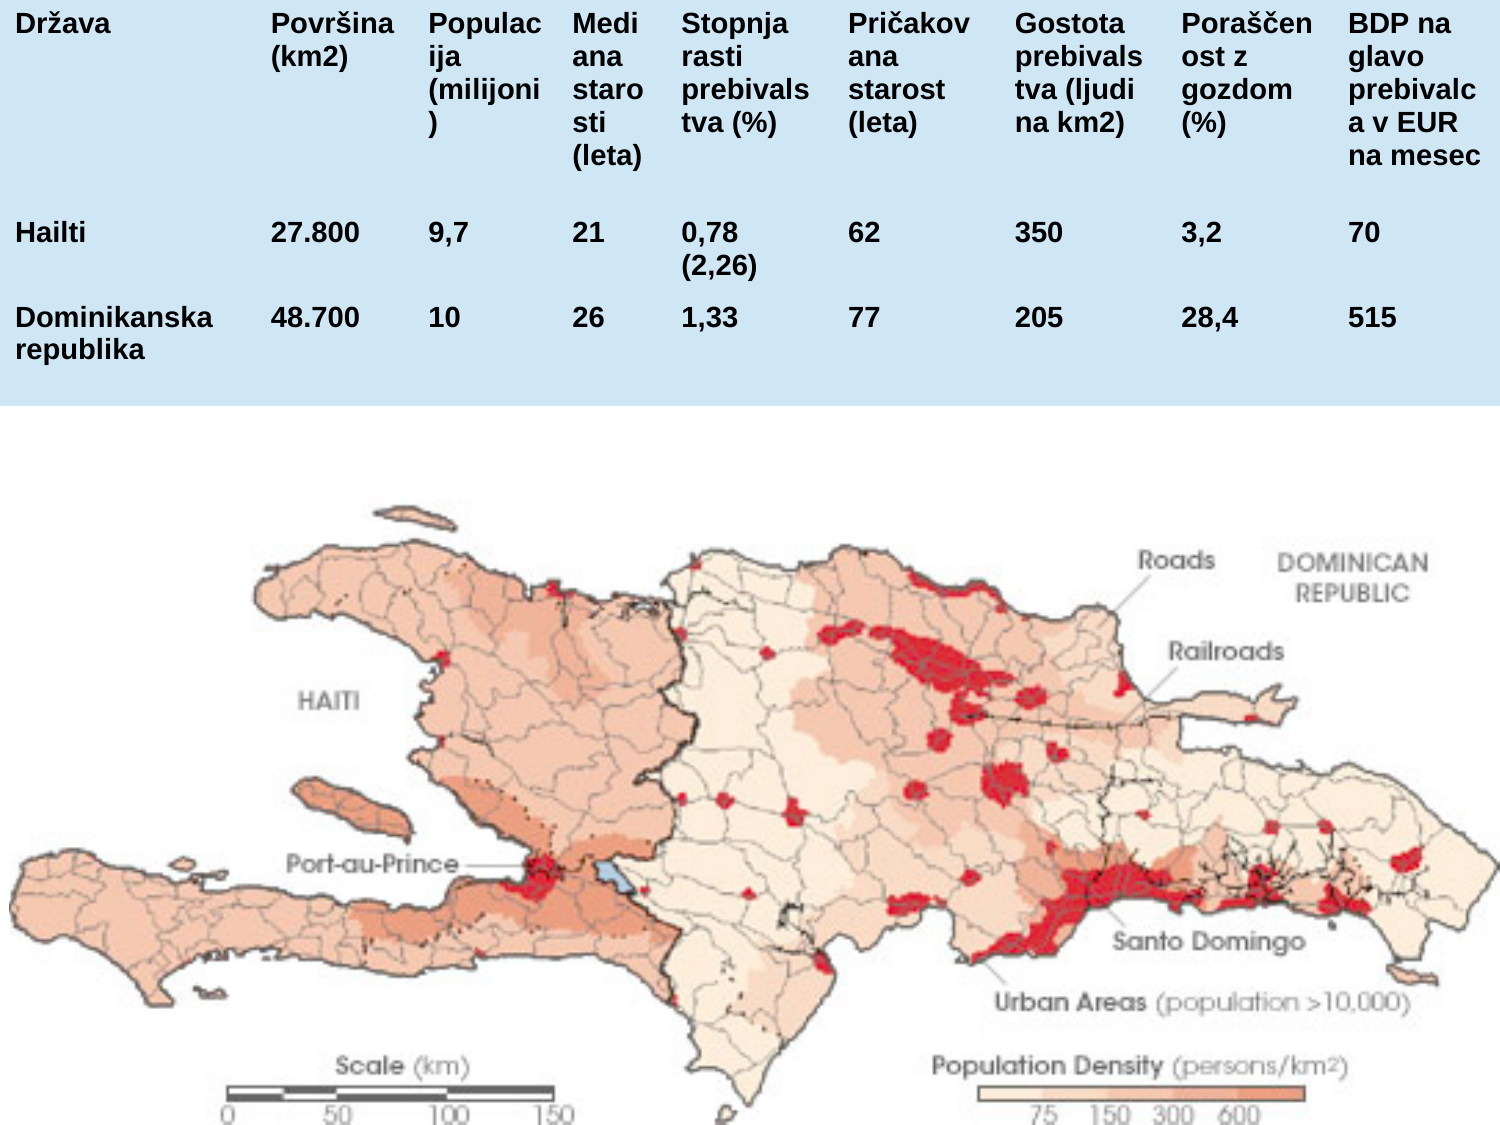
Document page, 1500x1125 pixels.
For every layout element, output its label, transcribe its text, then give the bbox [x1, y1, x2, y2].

table_header Pričakovana starost (leta) [833, 0, 1000, 208]
table_header Poraščenost z gozdom (%) [1166, 0, 1333, 208]
table_cell 0,78 (2,26) [666, 208, 833, 293]
table_cell 26 [558, 293, 666, 406]
table_cell 9,7 [413, 208, 558, 293]
table_cell Dominikanska republika [0, 293, 256, 406]
table_cell 515 [1333, 293, 1500, 406]
table_cell 48.700 [256, 293, 413, 406]
table_cell 10 [413, 293, 558, 406]
table_cell Hailti [0, 208, 256, 293]
table_header BDP na glavo prebivalca v EUR na mesec [1333, 0, 1500, 208]
table_cell 3,2 [1166, 208, 1333, 293]
table_cell 1,33 [666, 293, 833, 406]
table_cell 205 [1000, 293, 1166, 406]
table_cell 21 [558, 208, 666, 293]
table_cell 77 [833, 293, 1000, 406]
table_cell 62 [833, 208, 1000, 293]
table_header Stopnja rasti prebivalstva (%) [666, 0, 833, 208]
table_header Gostota prebivalstva (ljudi na km2) [1000, 0, 1166, 208]
table_cell 27.800 [256, 208, 413, 293]
table_cell 70 [1333, 208, 1500, 293]
table_header Mediana starosti (leta) [558, 0, 666, 208]
table_header Država [0, 0, 256, 208]
table_cell 350 [1000, 208, 1166, 293]
table_header Površina (km2) [256, 0, 413, 208]
table_cell 28,4 [1166, 293, 1333, 406]
table_header Populacija (milijoni) [413, 0, 558, 208]
picture [9, 487, 1500, 1125]
